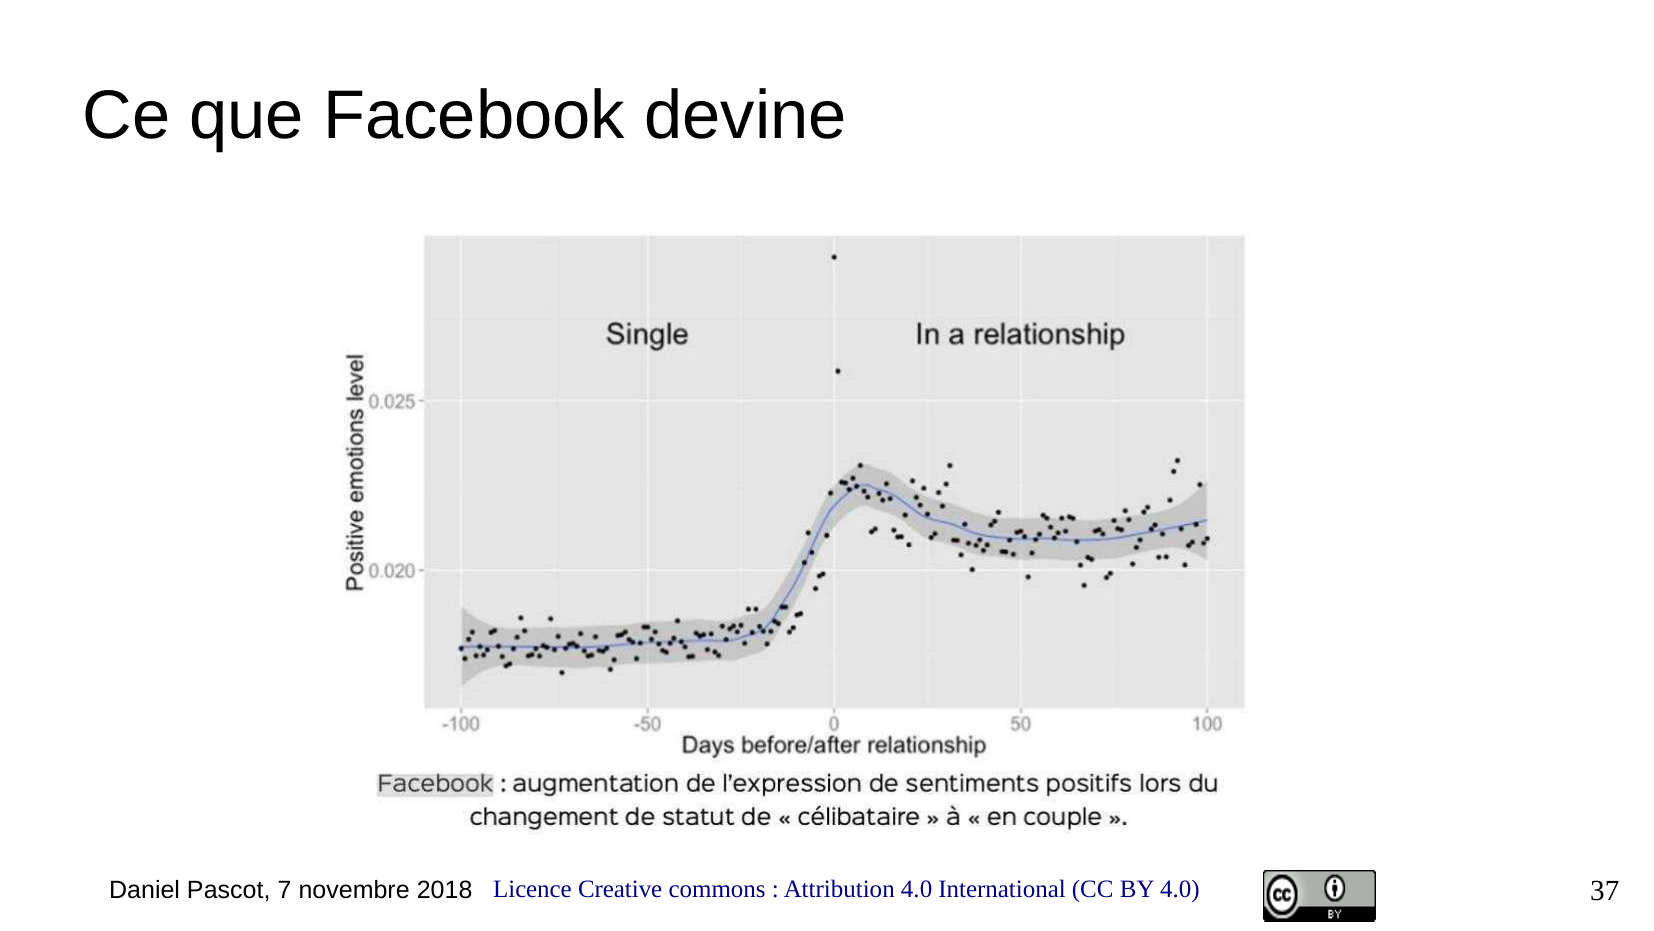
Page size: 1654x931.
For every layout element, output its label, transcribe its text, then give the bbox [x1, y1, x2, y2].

title Ce que Facebook devine [82, 37, 1571, 193]
picture [1263, 870, 1376, 922]
picture [295, 209, 1312, 851]
